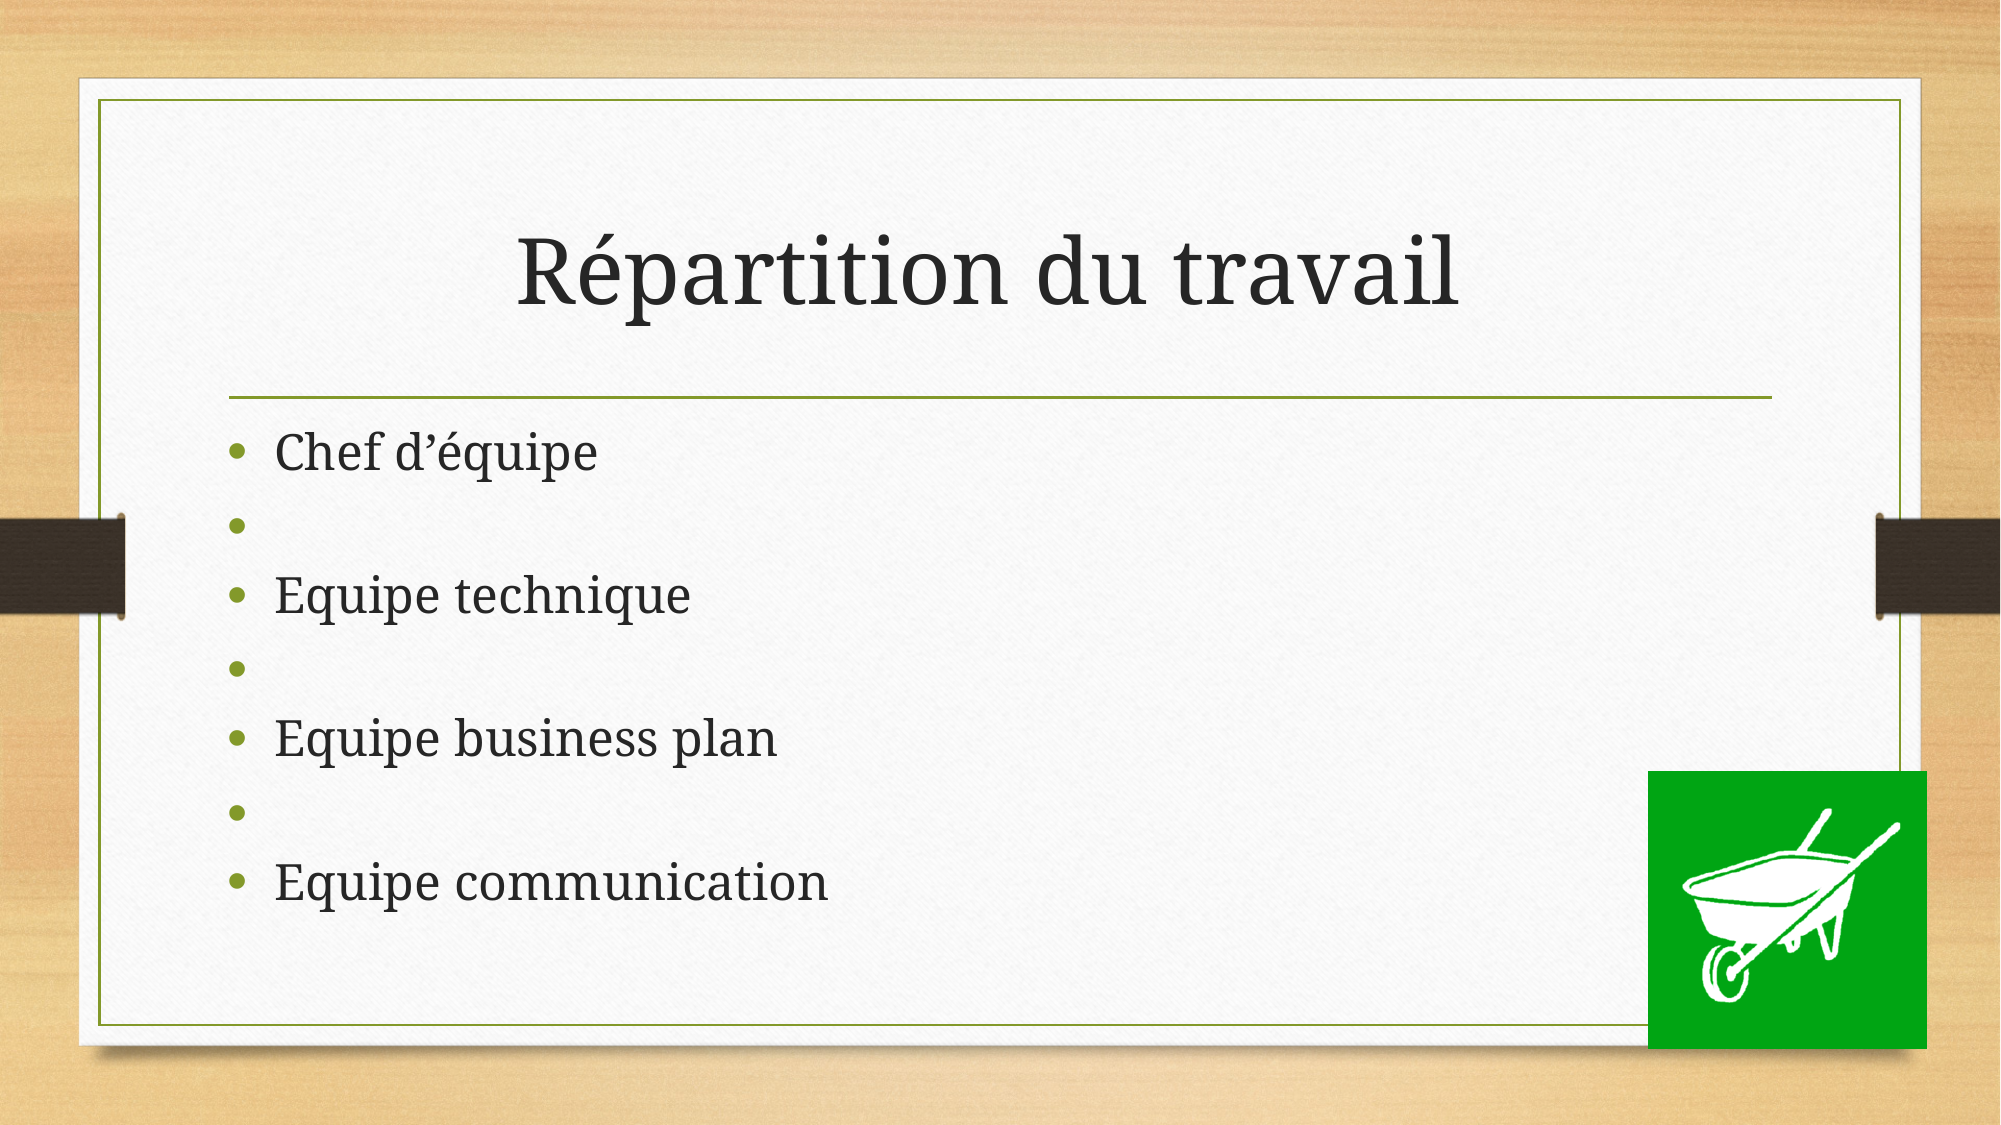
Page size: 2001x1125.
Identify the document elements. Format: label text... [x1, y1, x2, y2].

list Chef d’équipe Equipe technique Equipe business plan Equipe communication [212, 419, 1788, 964]
title Répartition du travail [212, 161, 1788, 376]
picture [1648, 771, 1927, 1049]
